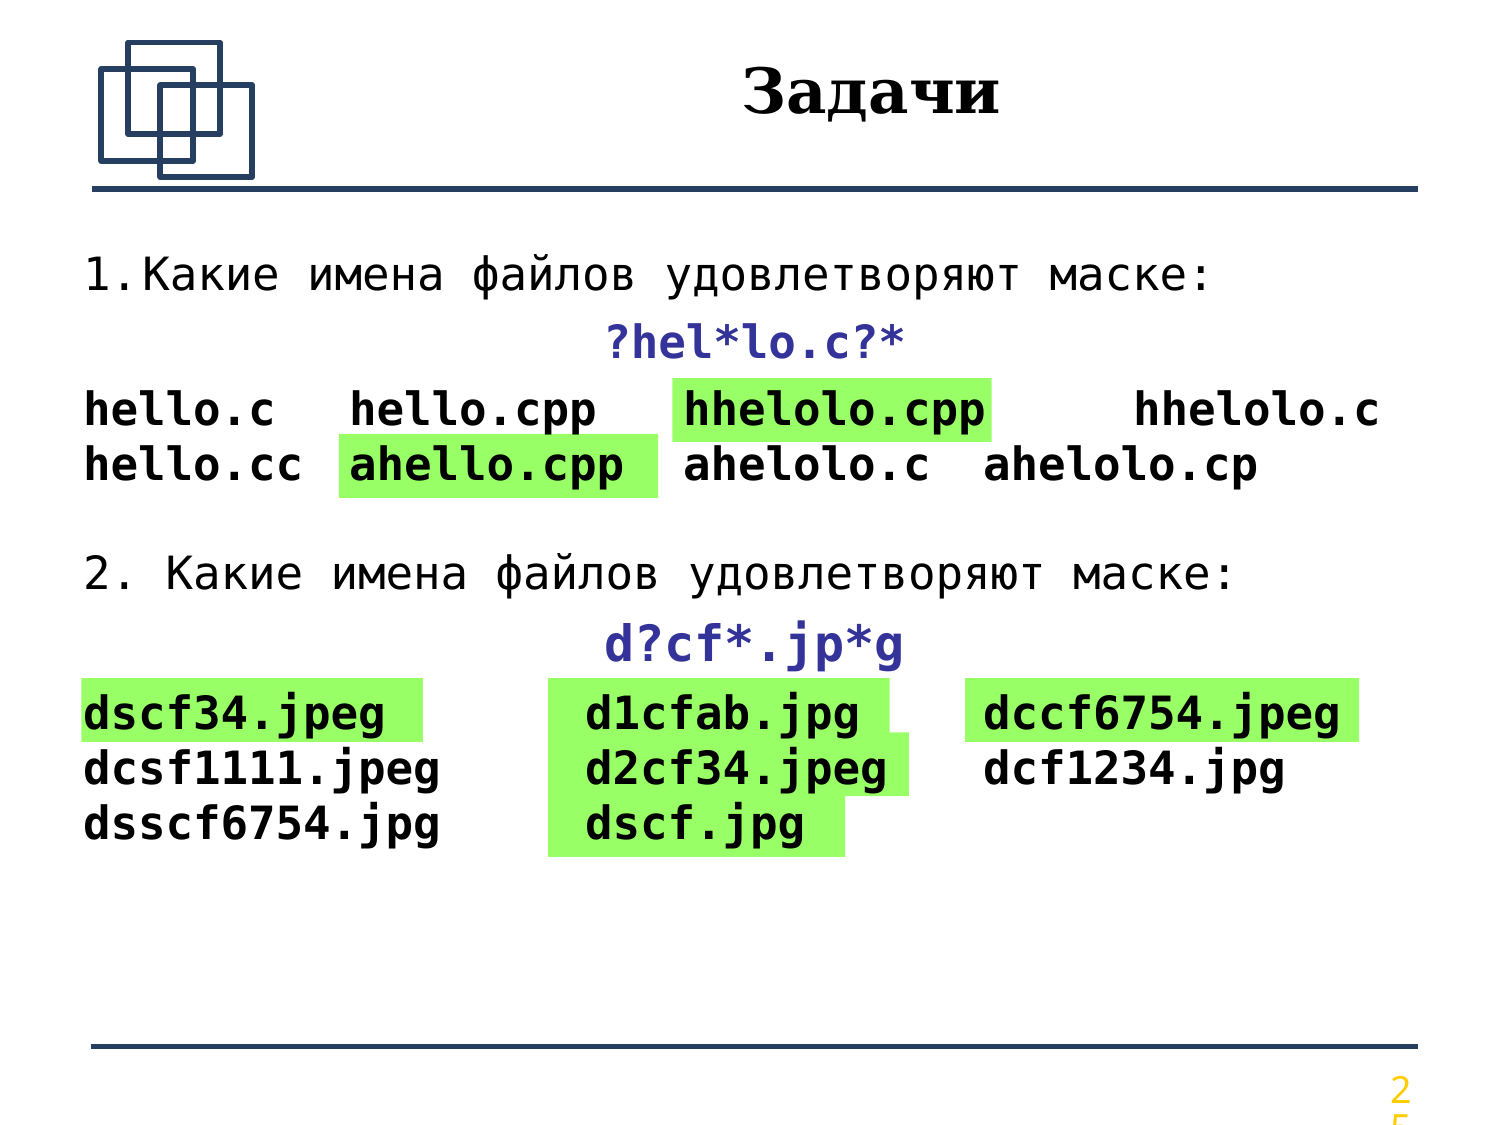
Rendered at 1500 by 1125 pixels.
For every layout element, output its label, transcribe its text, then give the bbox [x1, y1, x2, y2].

text_box Какие имена файлов удовлетворяют маске: ?hel*lo.c?* hello.c hello.cpp hhelolo.cpp hhelolo.c hello.cс ahello.cpp ahelolo.c ahelolo.cp [68, 237, 1441, 498]
text_box 2. Какие имена файлов удовлетворяют маске: d?cf*.jp*g dscf34.jpeg d1cfab.jpg dccf6754.jpeg dcsf1111.jpeg d2cf34.jpeg dcf1234.jpg dsscf6754.jpg dscf.jpg [68, 535, 1441, 857]
title Задачи [295, 43, 1426, 134]
